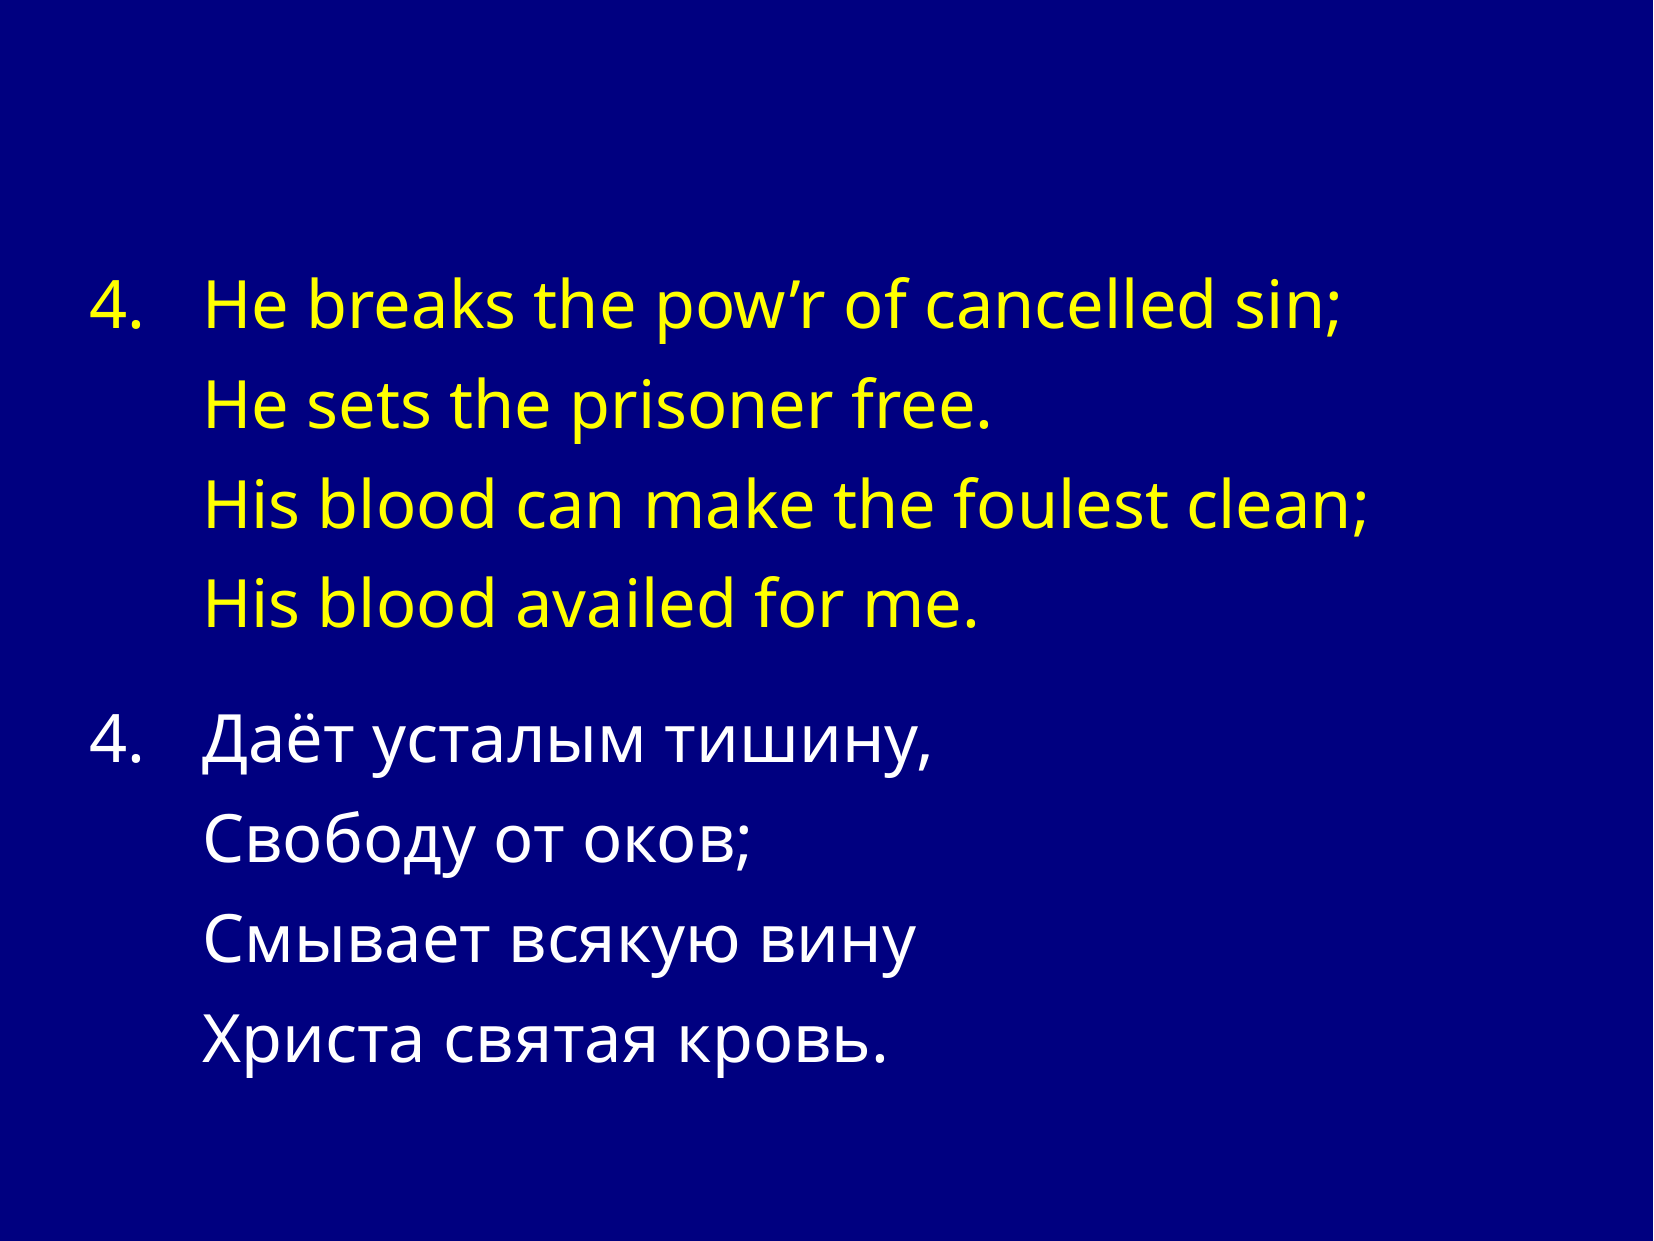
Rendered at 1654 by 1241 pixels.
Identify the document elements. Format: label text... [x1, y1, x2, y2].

text_box 4. Даёт усталым тишину, Свободу от оков; Смывает всякую вину Христа святая кровь. [75, 675, 1576, 1163]
text_box 4. He breaks the pow’r of cancelled sin; He sets the prisoner free. His blood can make the foulest clean; His blood availed for me. [75, 150, 1576, 638]
